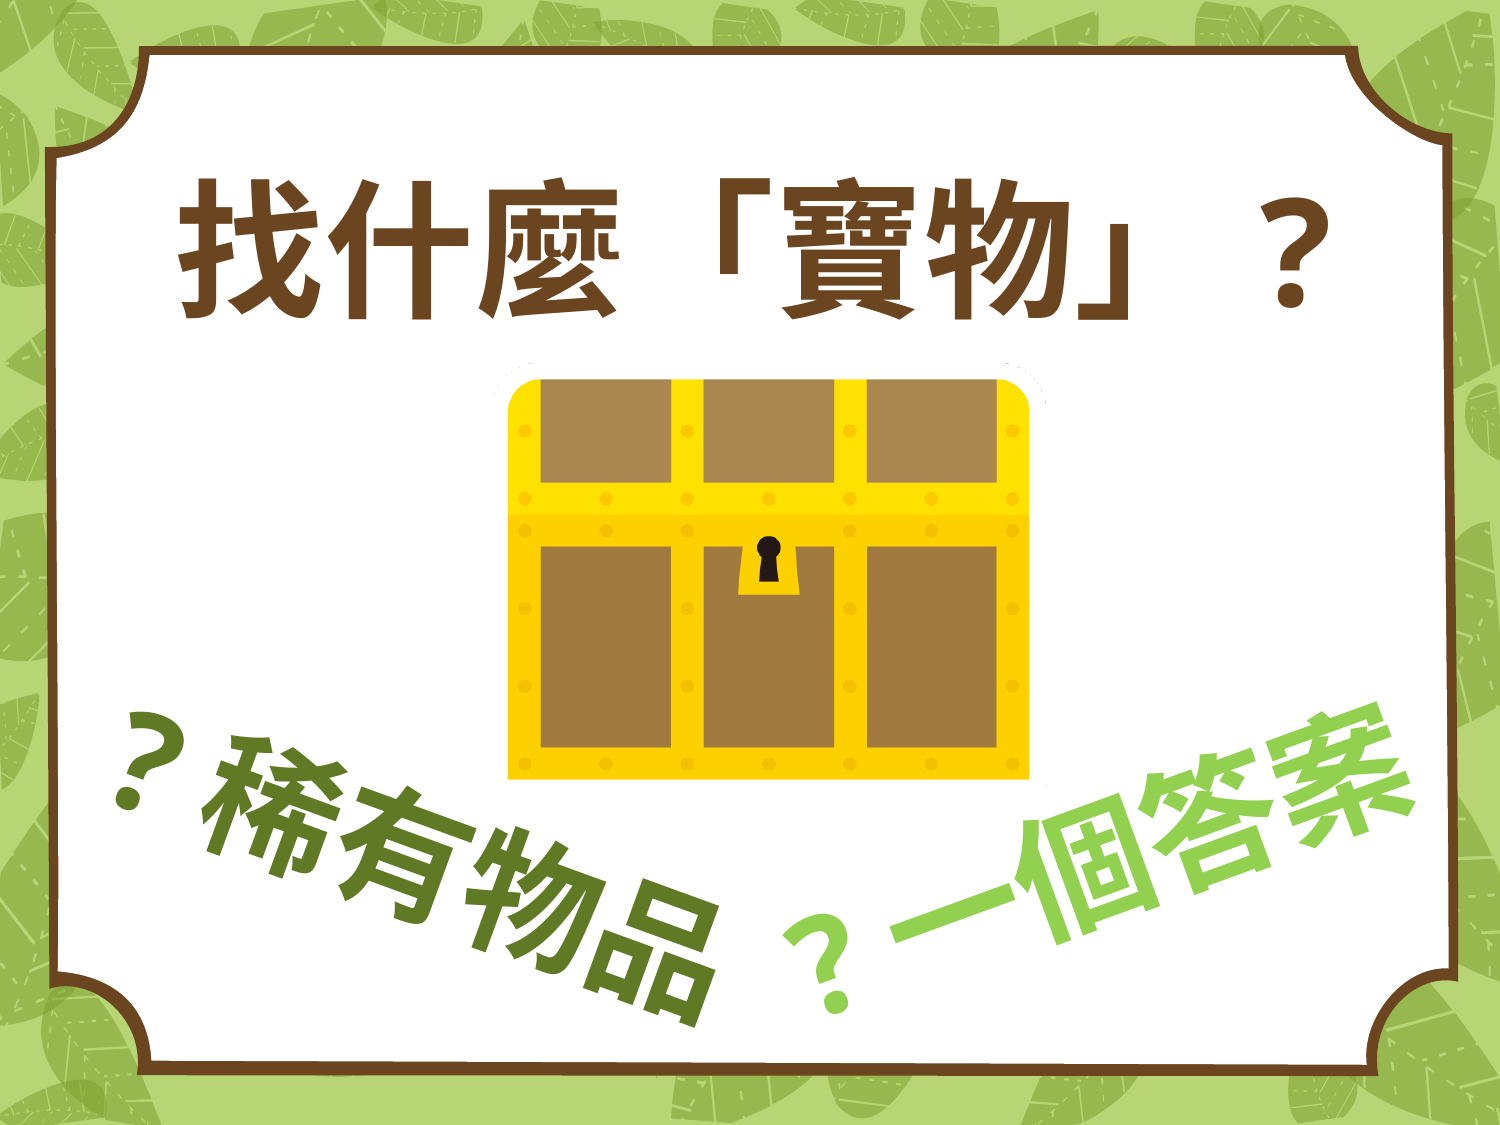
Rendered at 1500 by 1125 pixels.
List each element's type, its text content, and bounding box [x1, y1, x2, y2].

text_box 找什麼「寶物」? [159, 149, 1347, 344]
text_box ?稀有物品 [72, 656, 761, 1059]
picture [478, 361, 1058, 790]
text_box ?一個答案 [750, 657, 1450, 1060]
